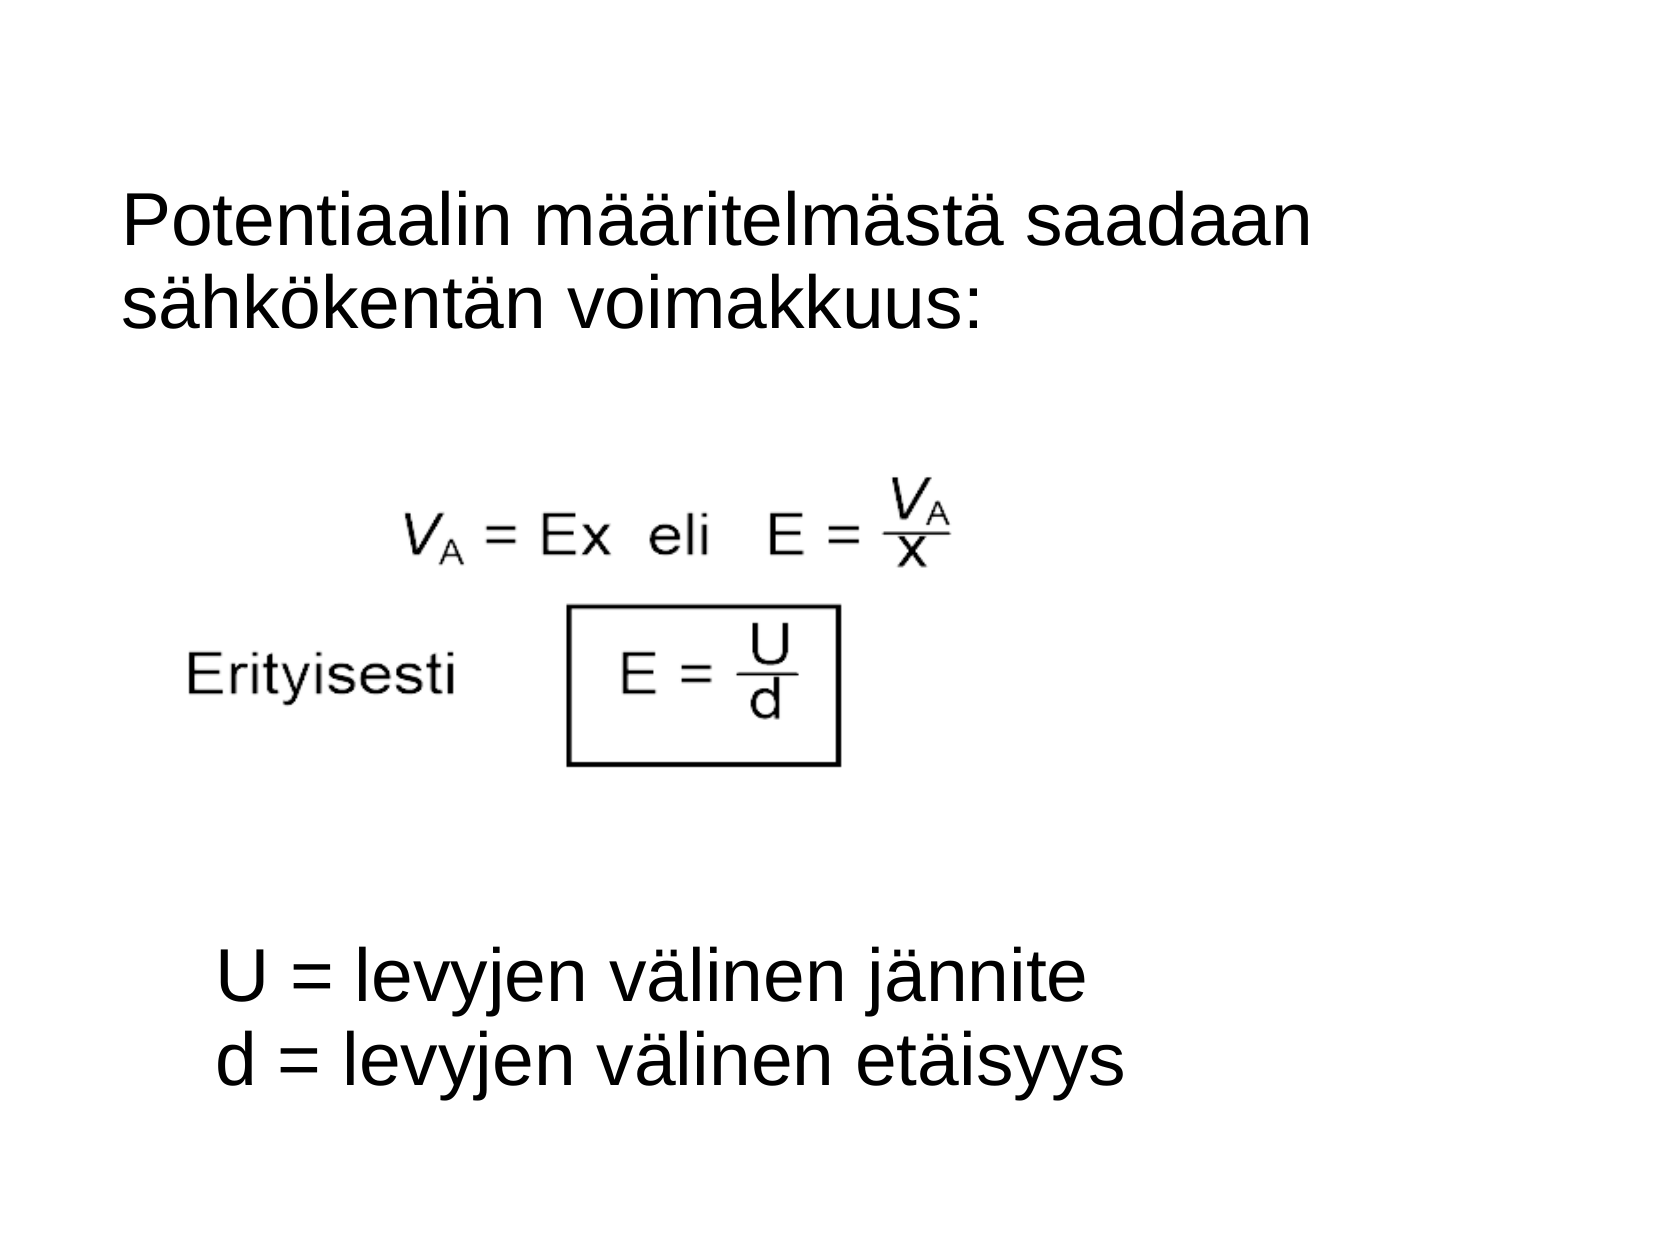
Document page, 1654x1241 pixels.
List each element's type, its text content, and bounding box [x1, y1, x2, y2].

picture [131, 432, 1040, 787]
text_box U = levyjen välinen jännite d = levyjen välinen etäisyys [200, 922, 1477, 1241]
text_box Potentiaalin määritelmästä saadaan sähkökentän voimakkuus: [106, 165, 1548, 433]
